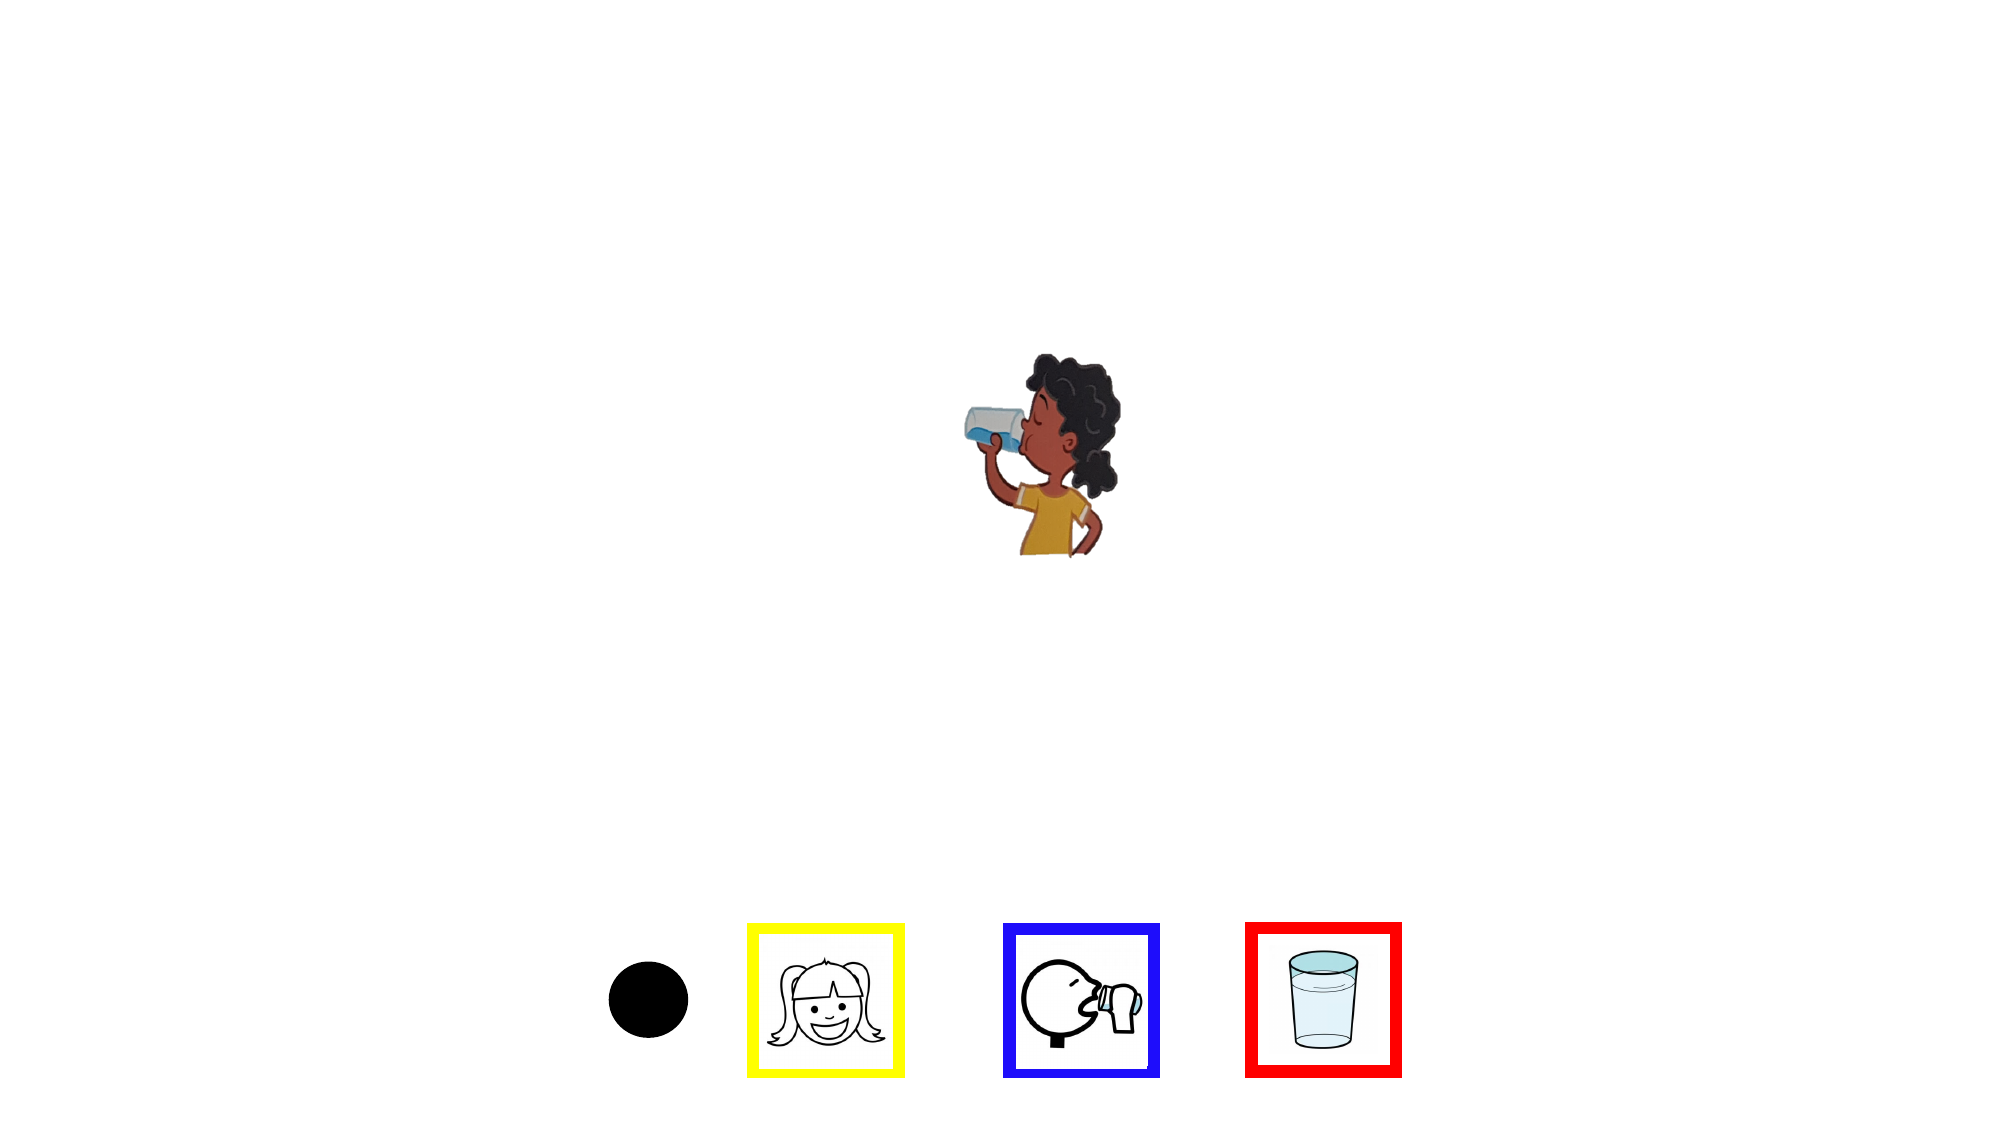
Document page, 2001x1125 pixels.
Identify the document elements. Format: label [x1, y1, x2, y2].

text_box [609, 962, 688, 1037]
picture [0, 0, 1447, 1005]
picture [759, 934, 893, 1069]
text_box [1251, 928, 1397, 1072]
picture [1269, 945, 1378, 1054]
picture [1016, 938, 1147, 1069]
text_box [1009, 928, 1155, 1072]
